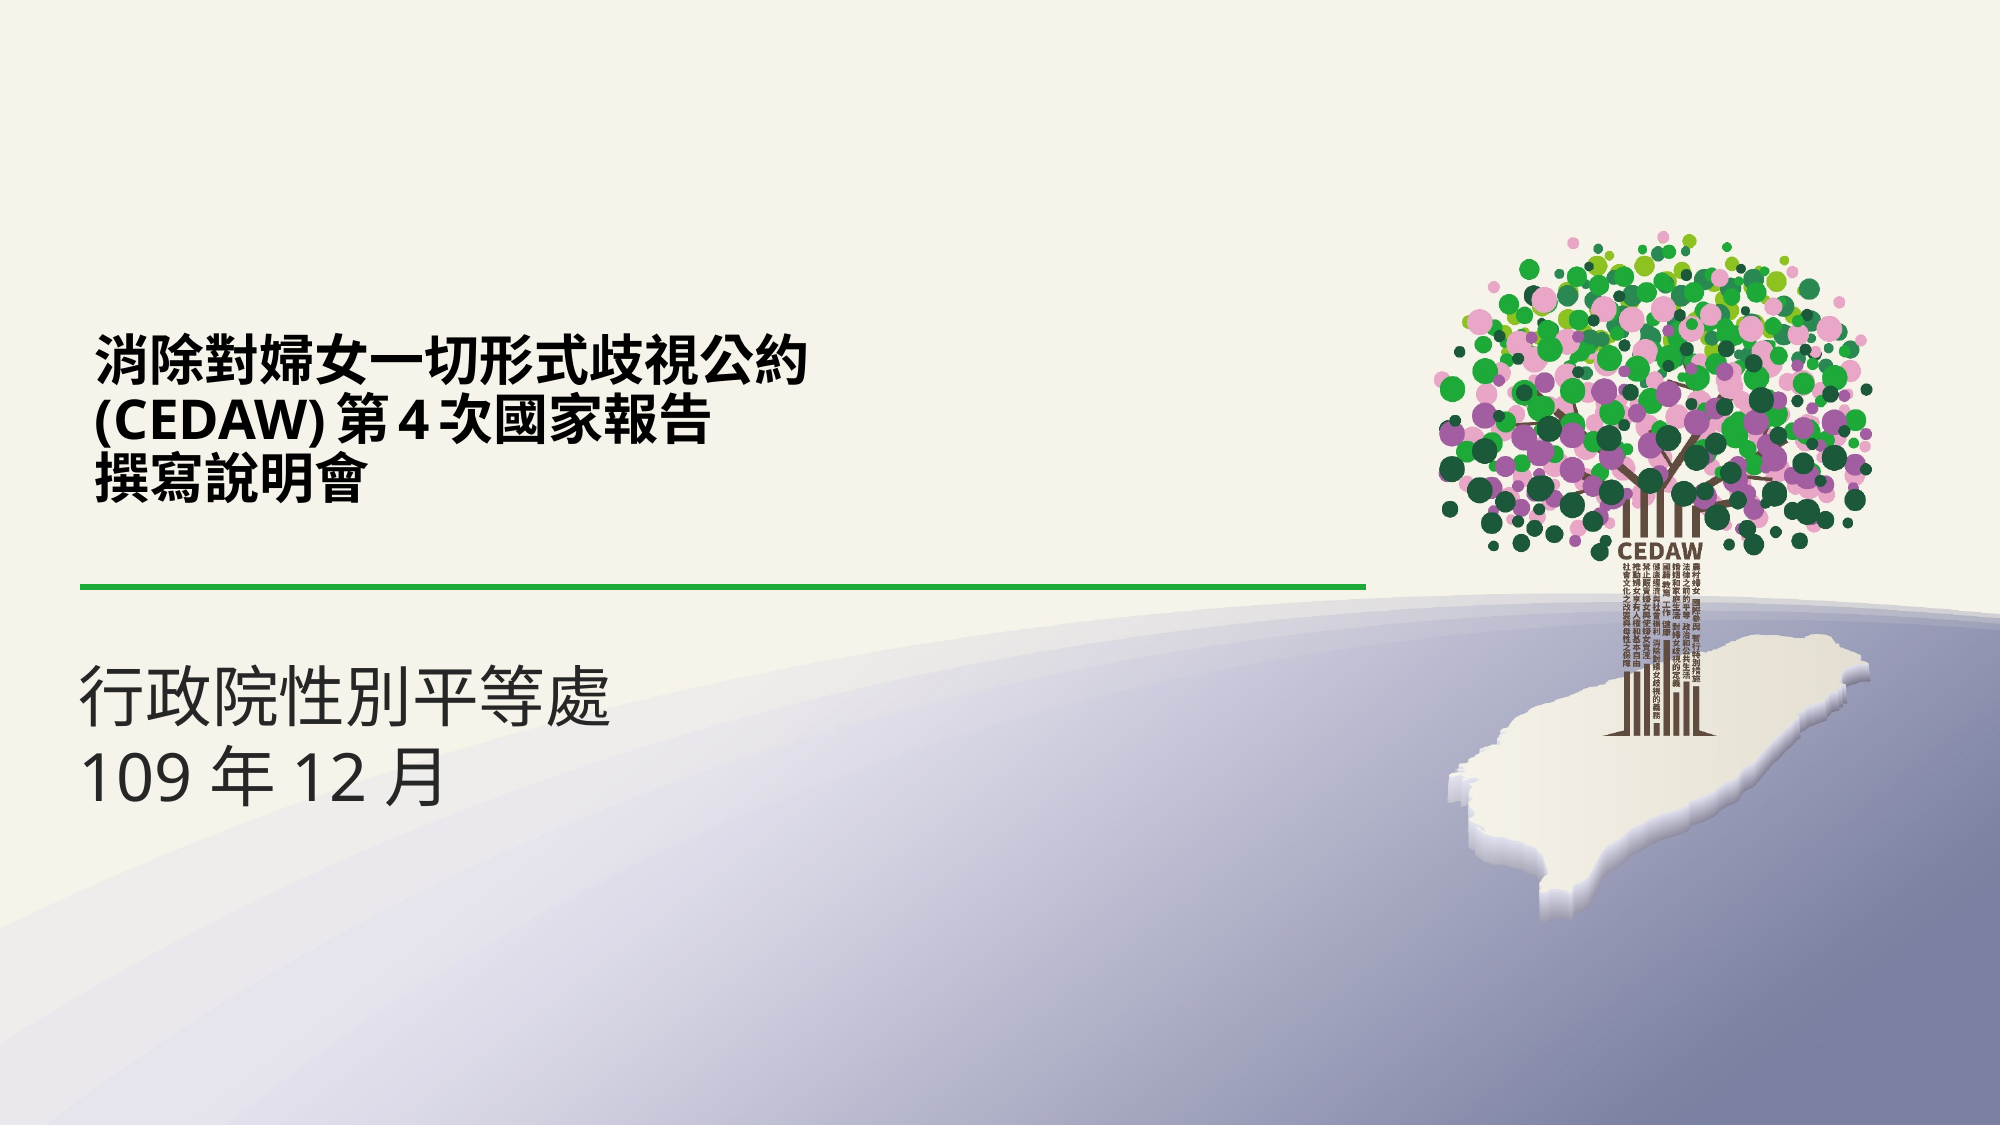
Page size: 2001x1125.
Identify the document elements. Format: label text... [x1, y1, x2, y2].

title 消除對婦女一切形式歧視公約 (CEDAW)第4次國家報告 撰寫說明會 [79, 324, 1419, 563]
picture [0, 0, 2000, 1125]
text_box 行政院性別平等處 109年12月 [63, 647, 1366, 822]
